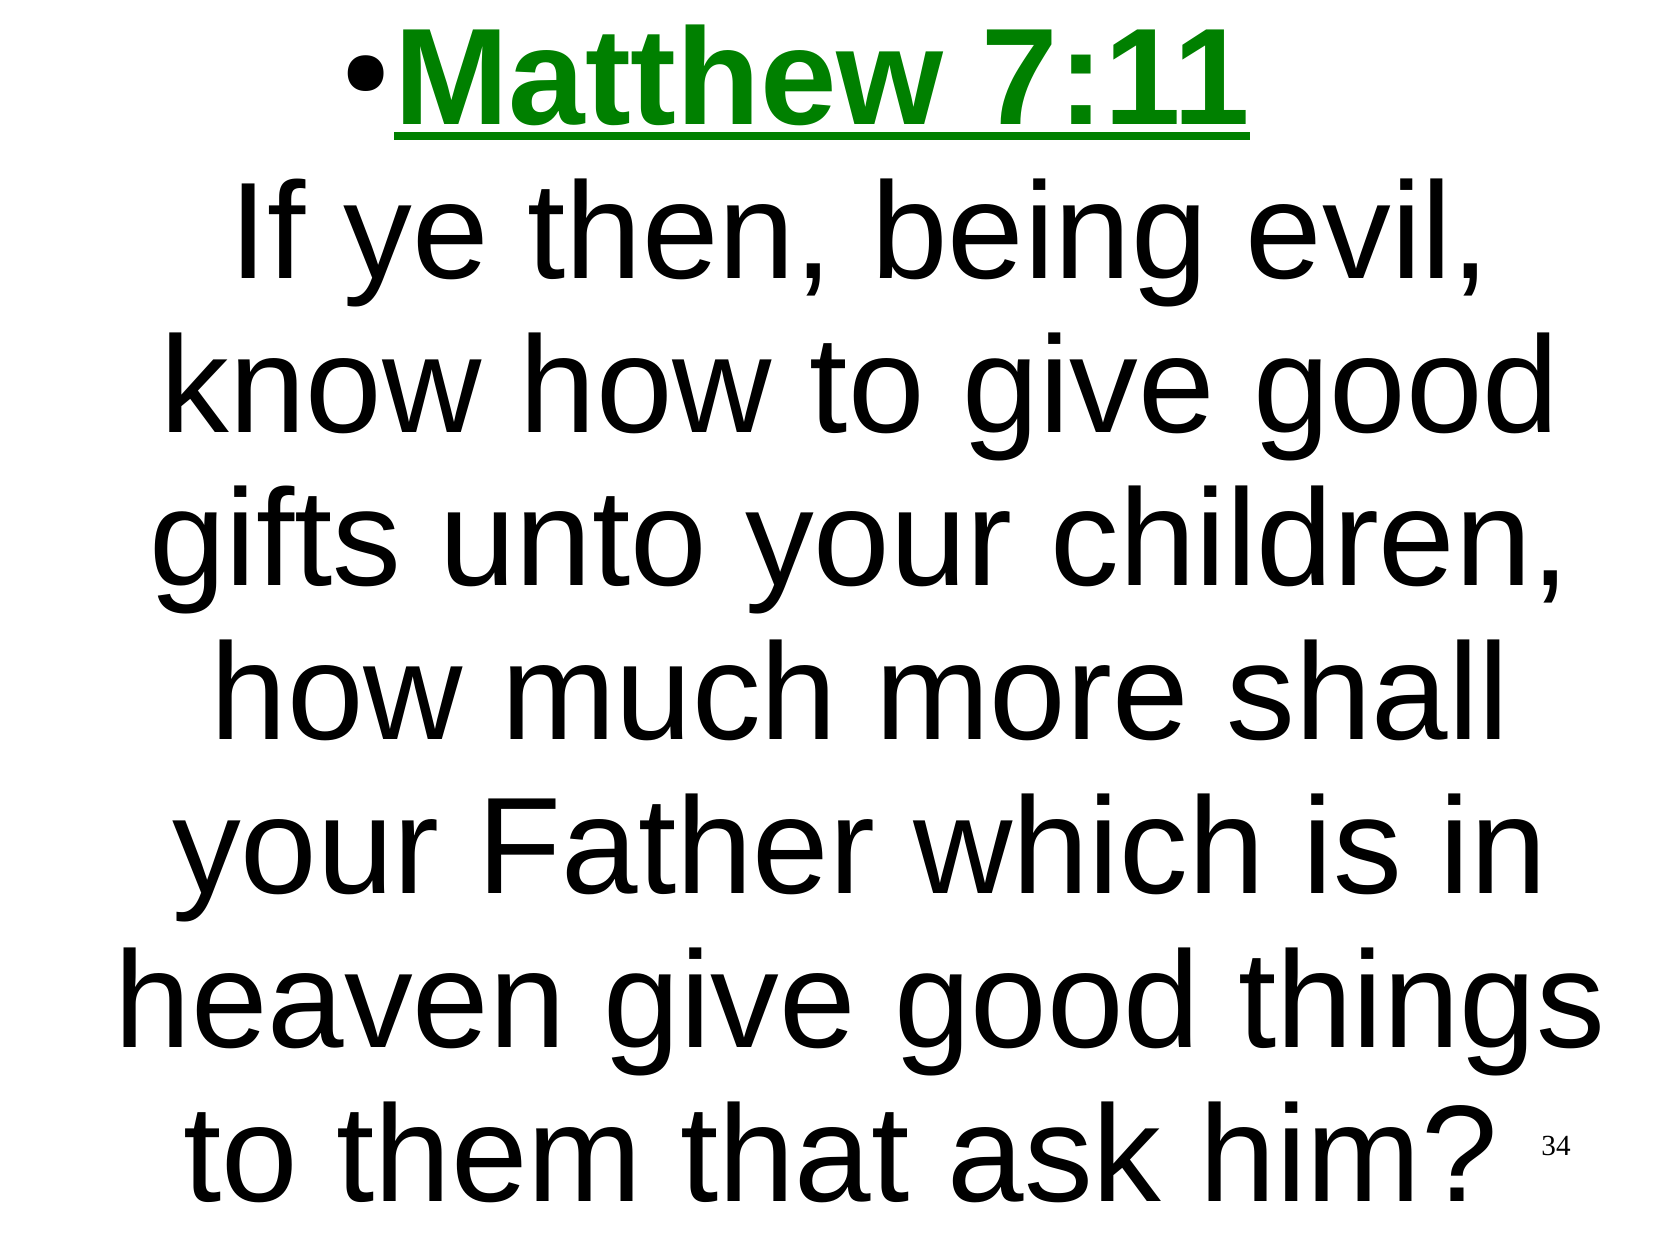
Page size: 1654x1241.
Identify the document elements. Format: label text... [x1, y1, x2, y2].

list Matthew 7:11 If ye then, being evil, know how to give good gifts unto your children, how much more shall your Father which is in heaven give good things to them that ask him? [0, 0, 1651, 1238]
